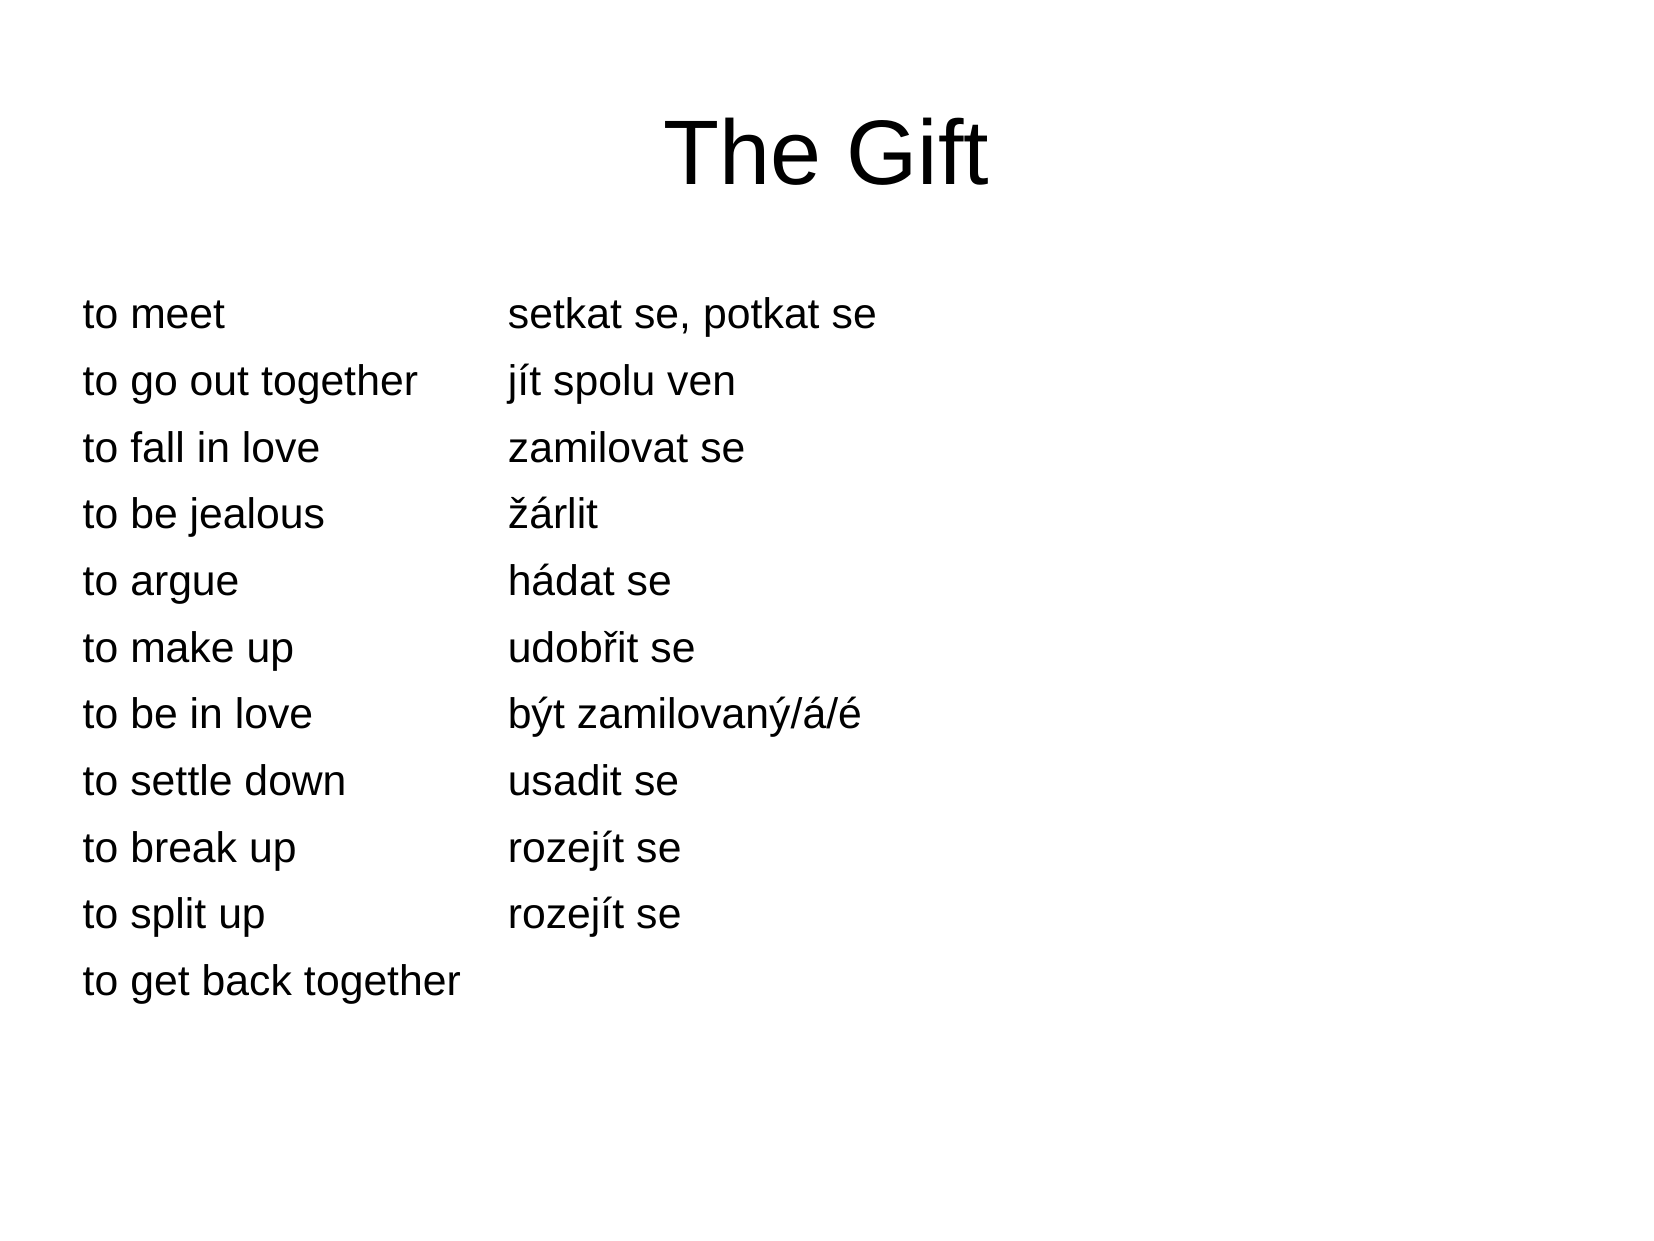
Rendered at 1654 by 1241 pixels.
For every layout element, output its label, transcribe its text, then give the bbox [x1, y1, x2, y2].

title The Gift [82, 49, 1571, 257]
list to meet setkat se, potkat se to go out together jít spolu ven to fall in love zamilovat se to be jealous žárlit to argue hádat se to make up udobřit se to be in love být zamilovaný/á/é to settle down usadit se to break up rozejít se to split up rozejít se to get back together [82, 290, 1571, 1010]
